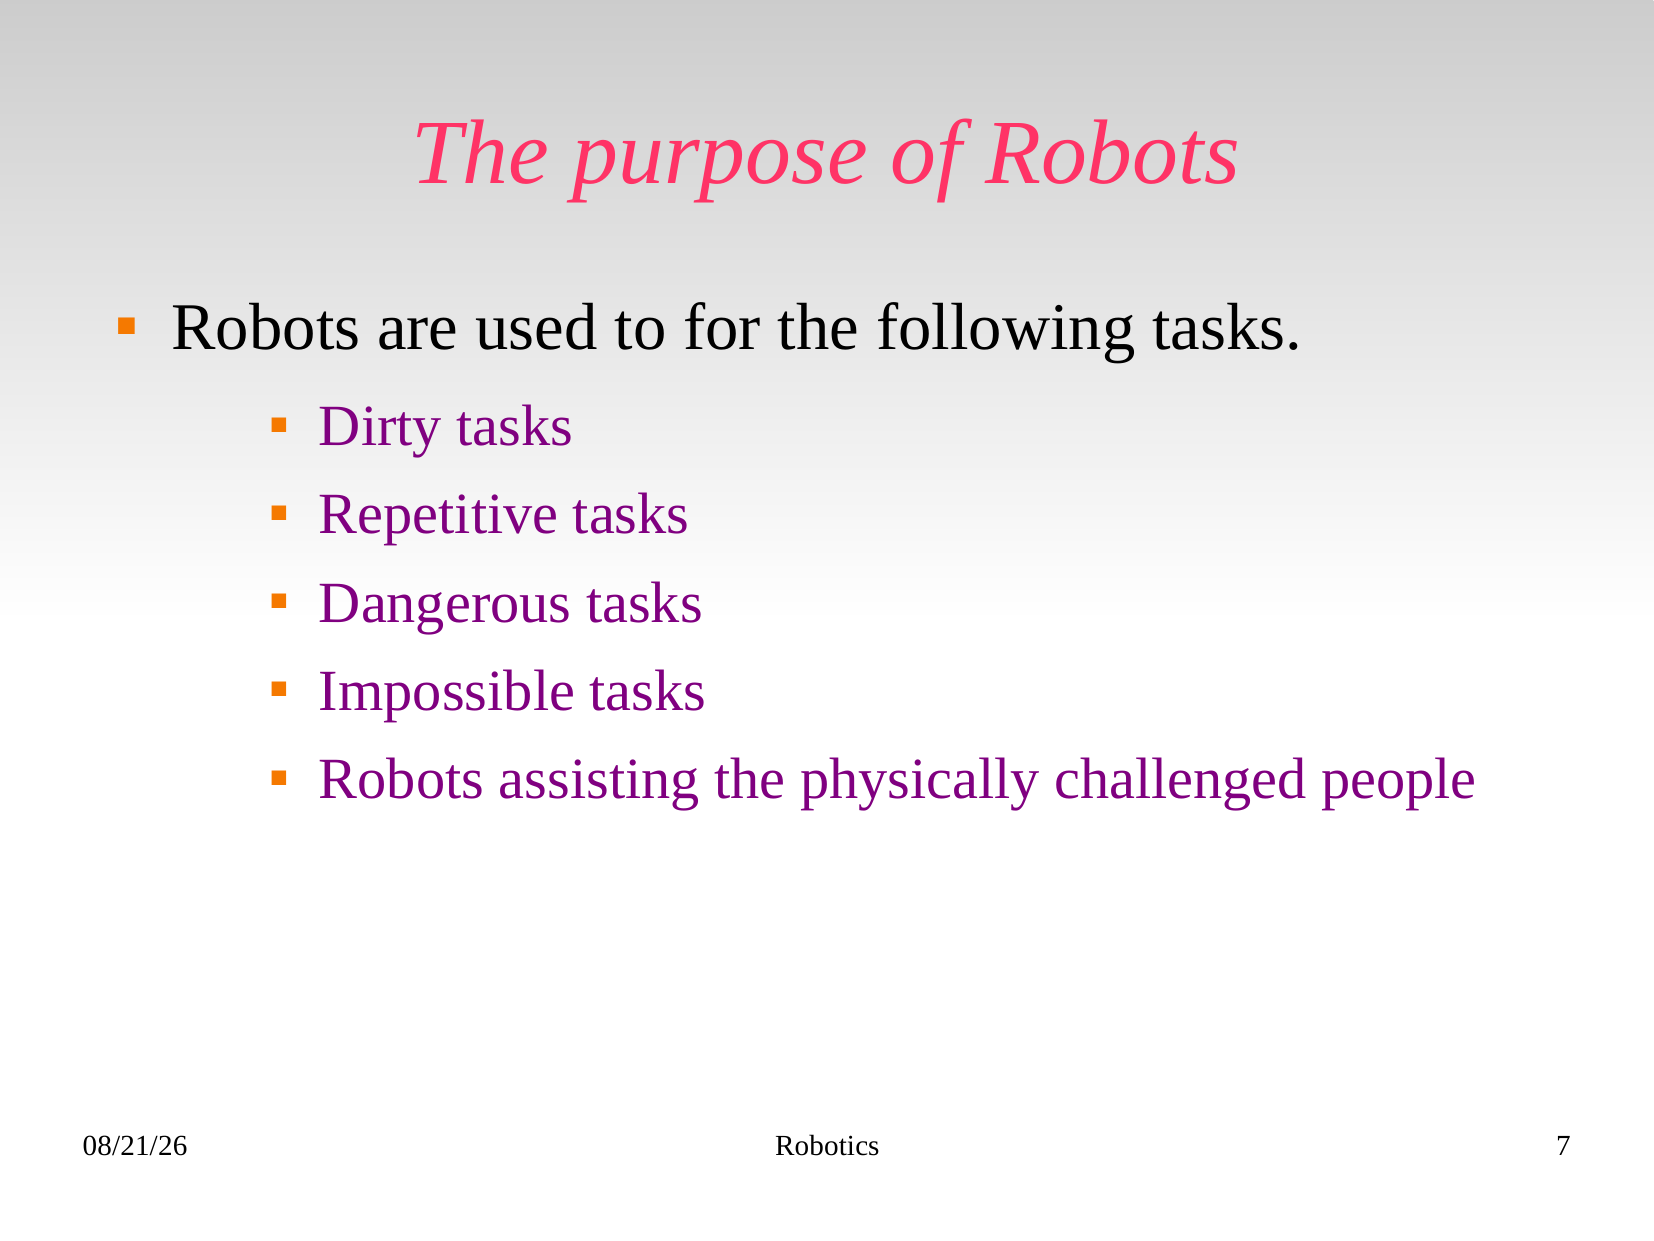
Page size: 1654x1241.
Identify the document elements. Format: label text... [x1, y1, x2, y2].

title The purpose of Robots [82, 68, 1571, 237]
list Robots are used to for the following tasks. Dirty tasks Repetitive tasks Dangerous tasks Impossible tasks Robots assisting the physically challenged people [82, 290, 1571, 1109]
